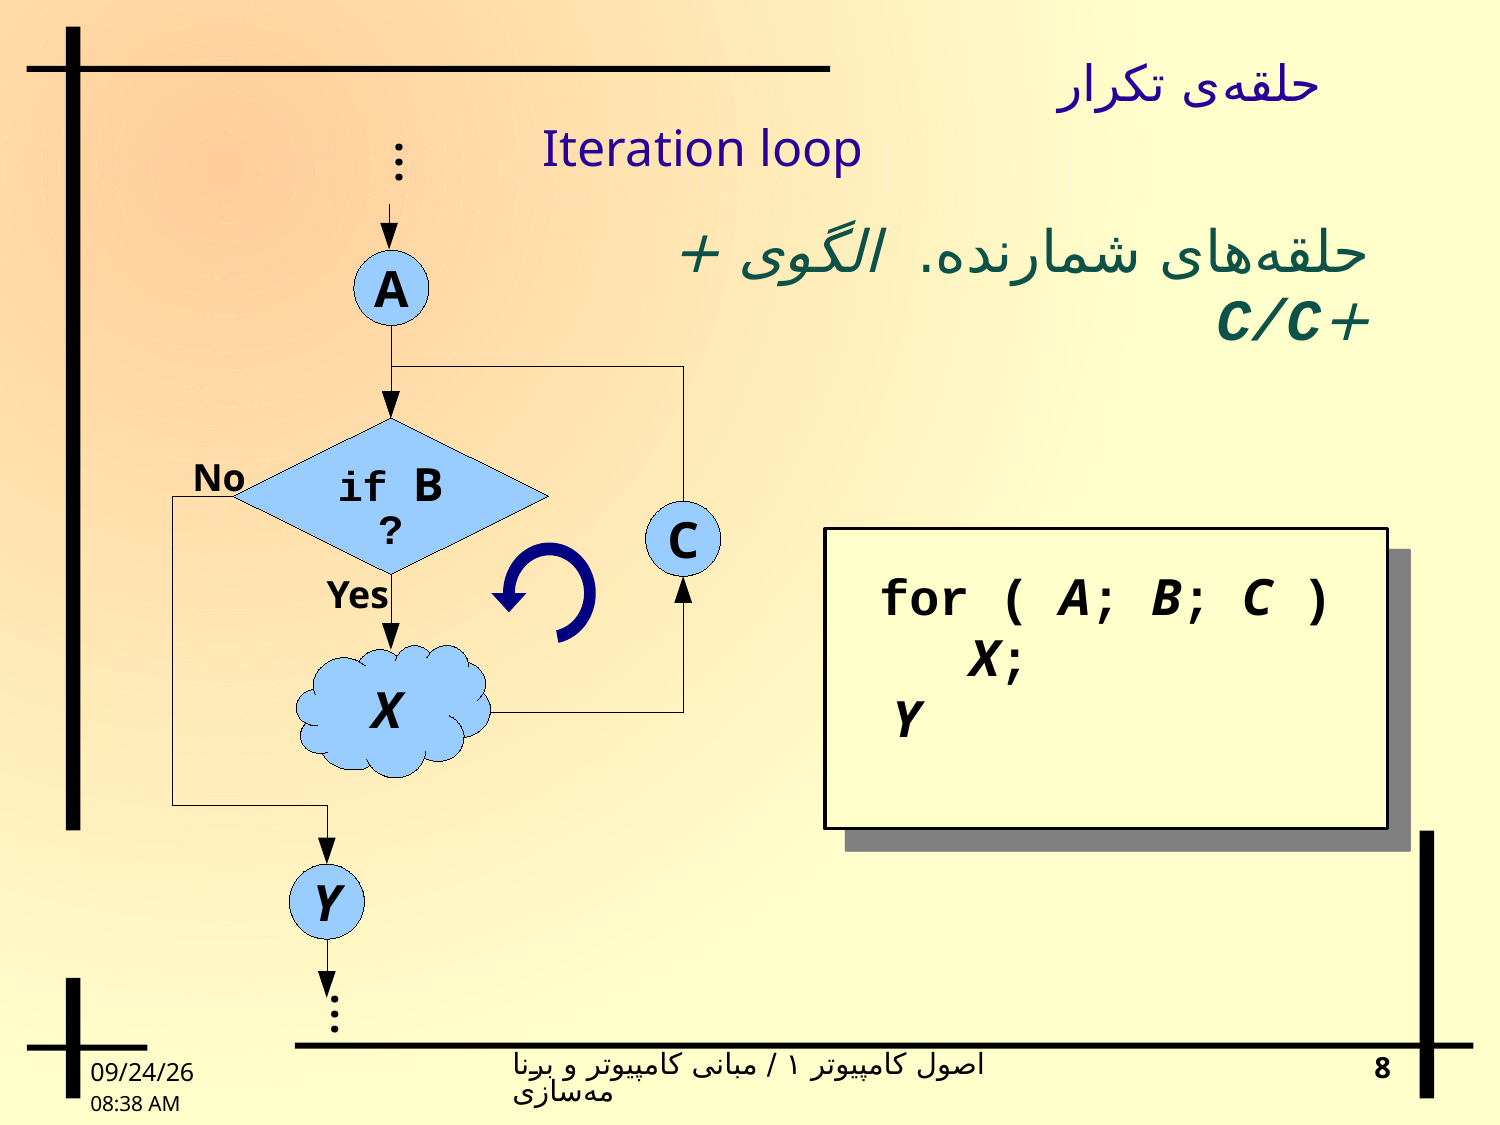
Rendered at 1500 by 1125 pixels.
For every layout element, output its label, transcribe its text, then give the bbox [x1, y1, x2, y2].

title حلقه‌ی تکرار Iteration loop [62, 58, 1344, 178]
text_box C [645, 501, 721, 577]
text_box Y [289, 864, 365, 940]
text_box Yes [311, 560, 399, 620]
text_box A [353, 250, 429, 326]
text_box ... [328, 992, 332, 1053]
list for ( A; B; C ) X; Y [825, 528, 1388, 829]
text_box [491, 542, 596, 643]
list حلقه‌های شمارنده. الگوی ++C/C [562, 218, 1424, 310]
text_box No [177, 443, 254, 503]
text_box X [296, 645, 491, 778]
text_box if B ? [246, 418, 549, 571]
